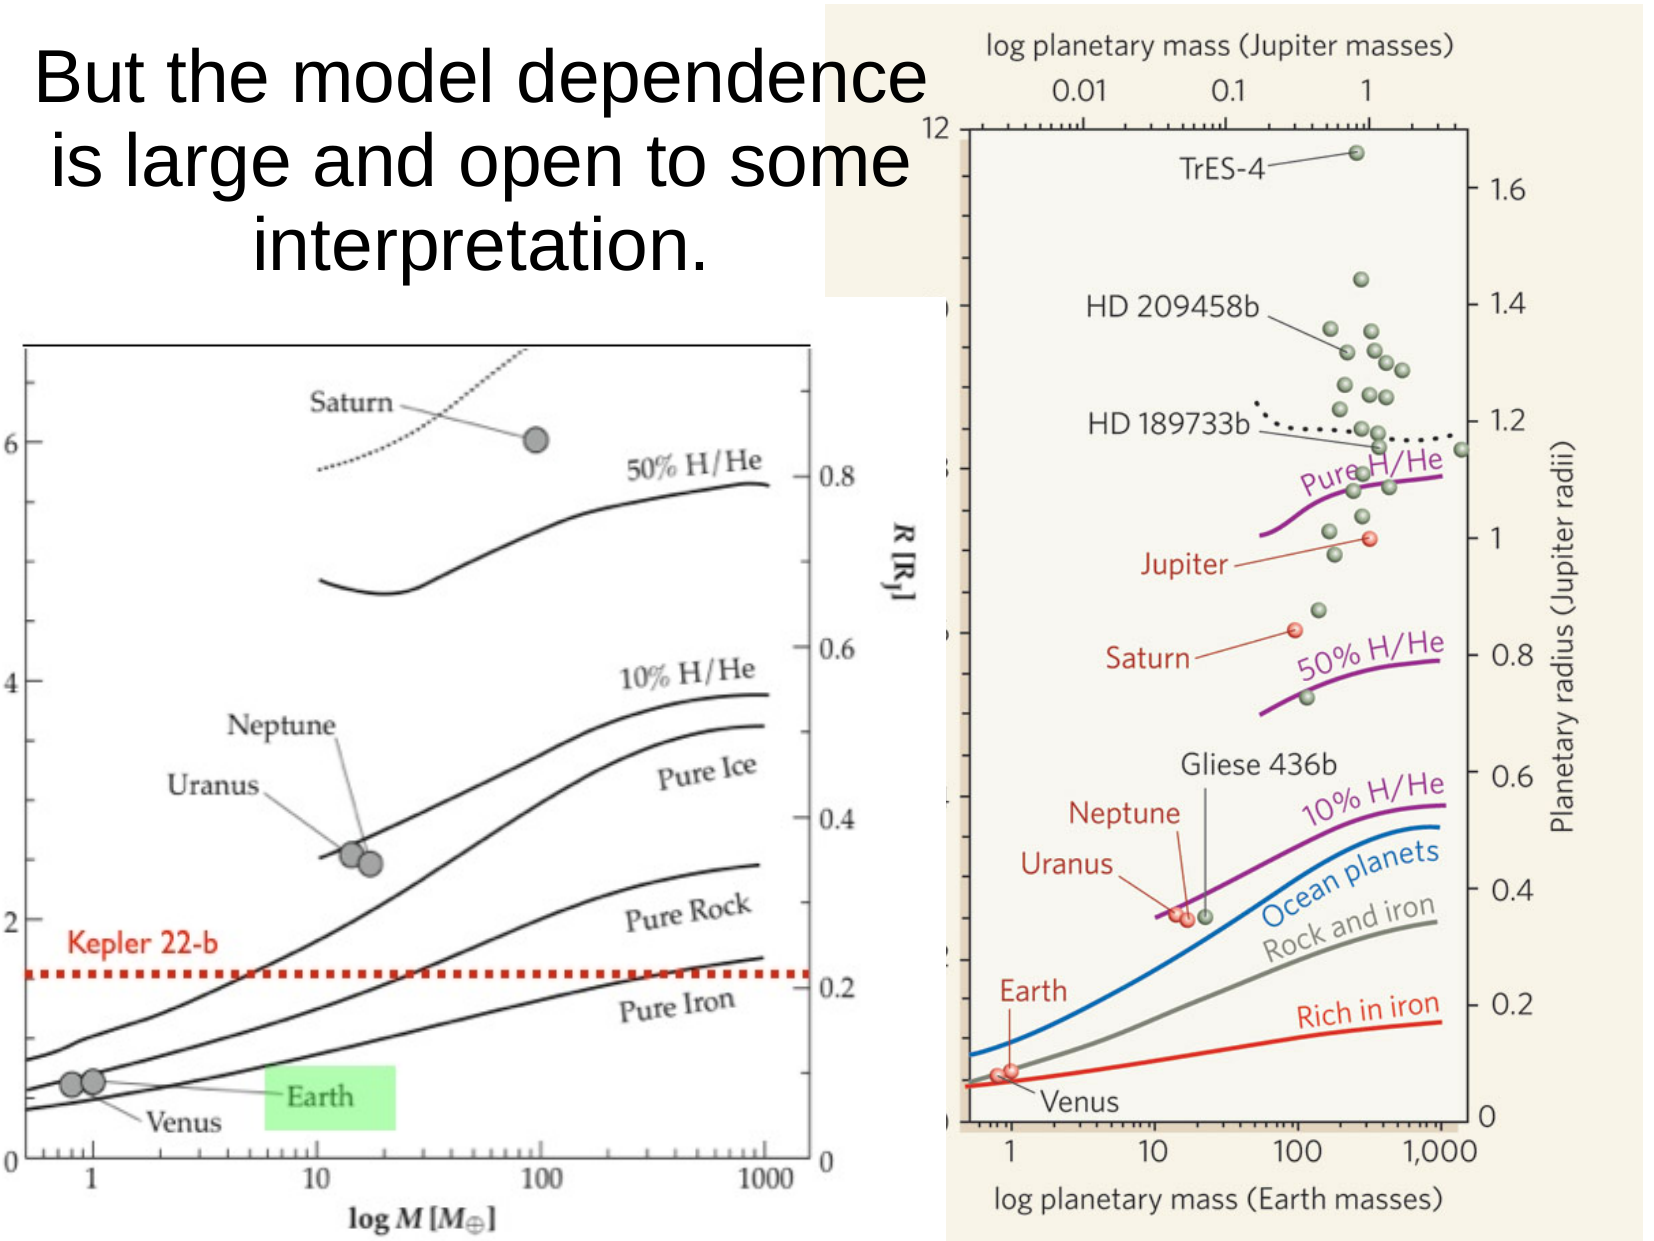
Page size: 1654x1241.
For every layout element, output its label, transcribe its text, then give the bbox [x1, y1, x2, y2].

picture [0, 4, 1643, 1241]
text_box But the model dependence is large and open to some interpretation. [9, 26, 955, 294]
